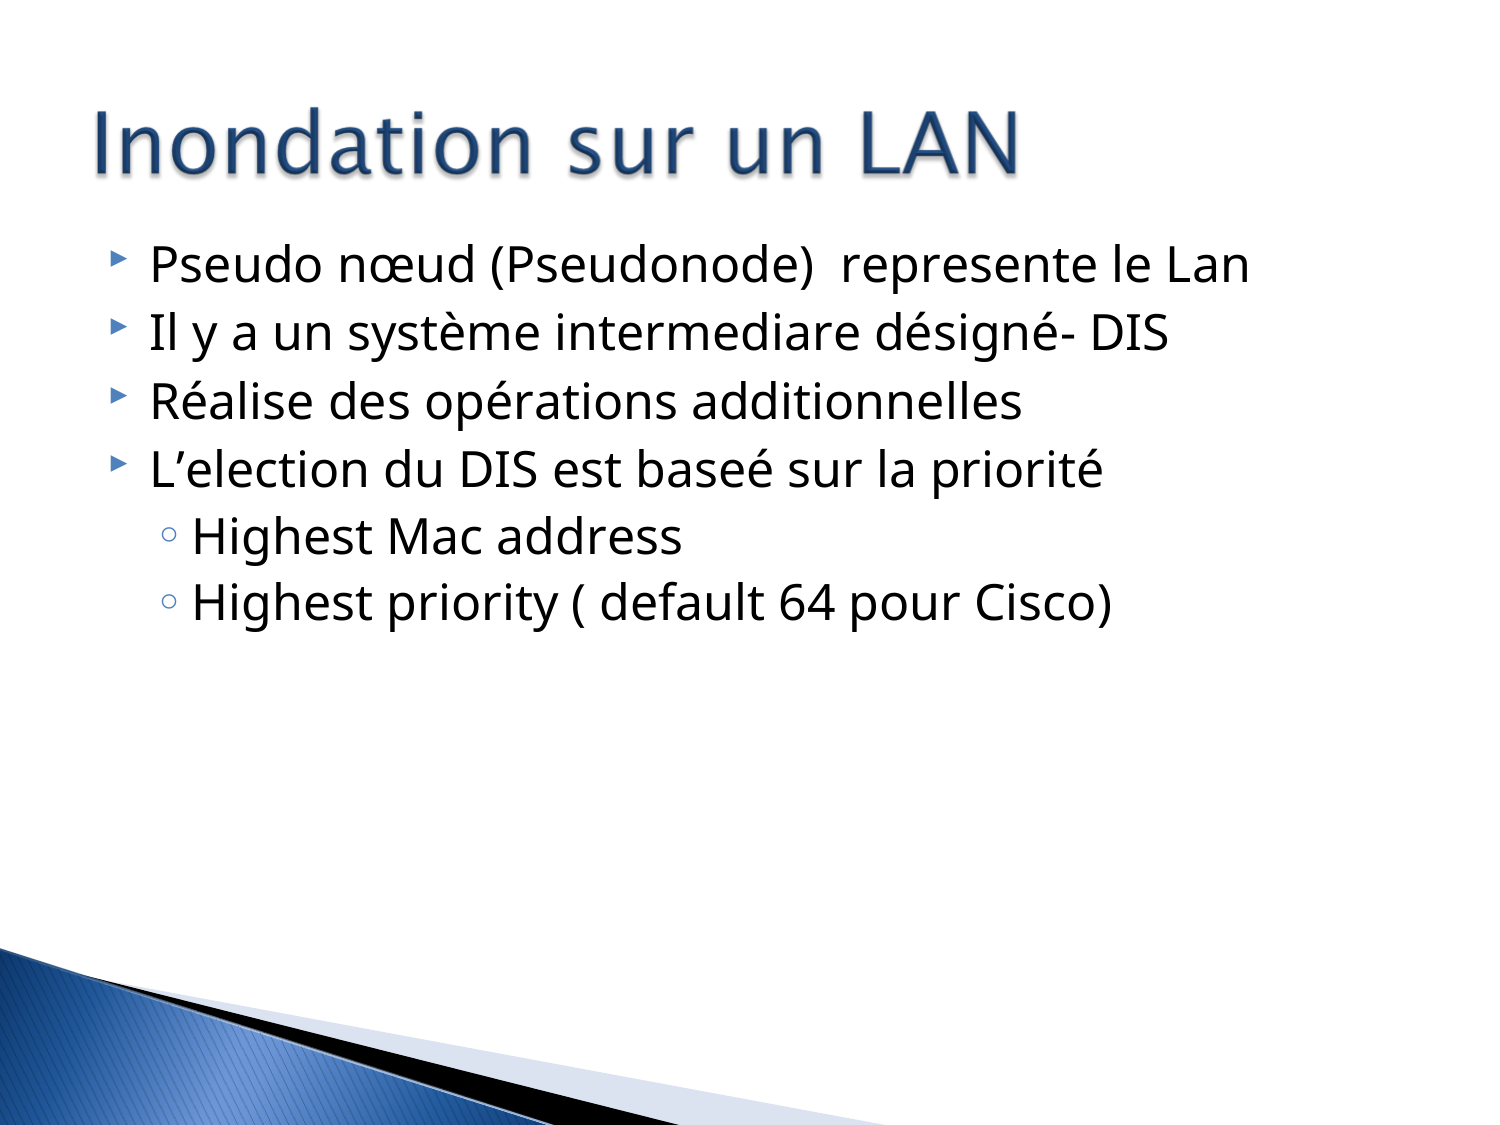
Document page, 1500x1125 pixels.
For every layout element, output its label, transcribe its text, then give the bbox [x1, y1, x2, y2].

picture [0, 947, 559, 1125]
list Pseudo nœud (Pseudonode) represente le Lan Il y a un système intermediare désigné- DIS Réalise des opérations additionnelles L’election du DIS est baseé sur la priorité Highest Mac address Highest priority ( default 64 pour Cisco) [75, 234, 1426, 1005]
text_box [75, 45, 1426, 234]
